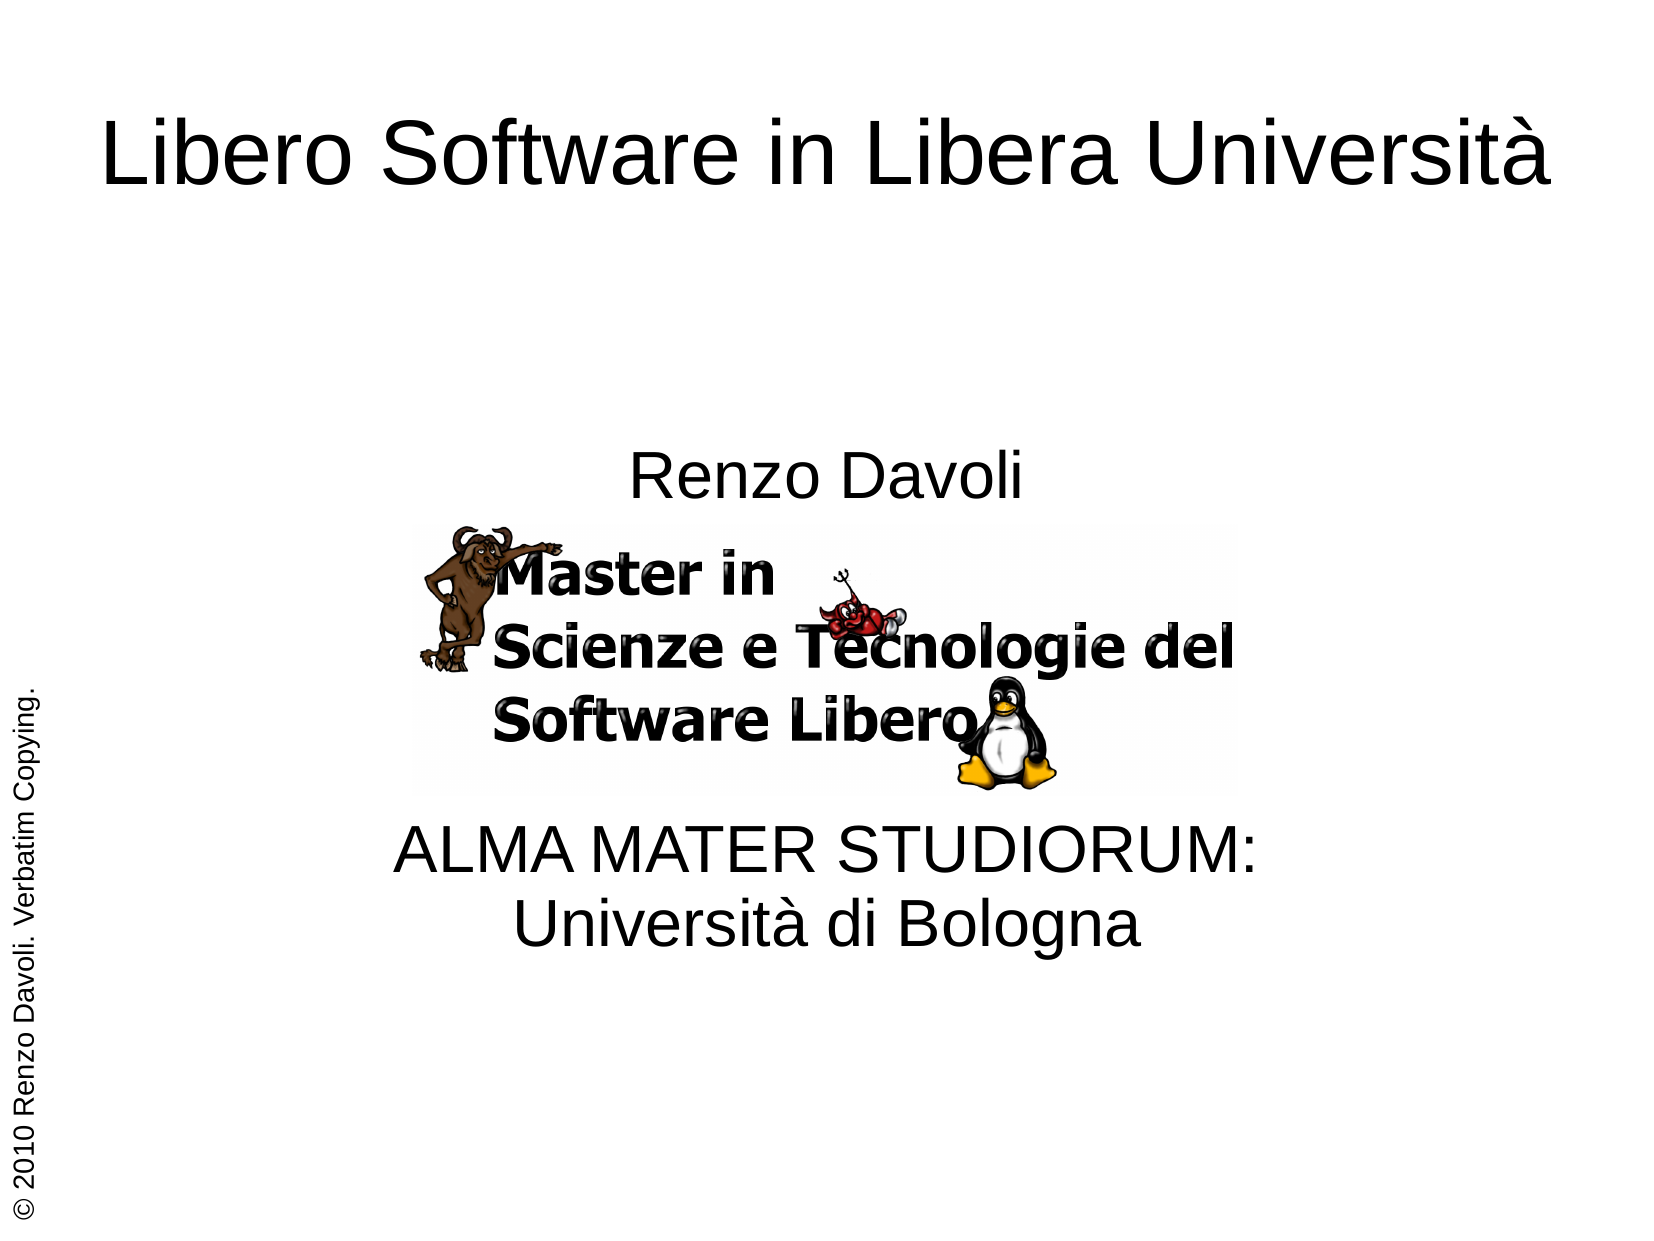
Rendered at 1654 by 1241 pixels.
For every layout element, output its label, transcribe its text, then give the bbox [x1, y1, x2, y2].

subtitle Renzo Davoli ALMA MATER STUDIORUM: Università di Bologna [82, 297, 1571, 1102]
picture [412, 524, 1238, 796]
title Libero Software in Libera Università [82, 56, 1571, 250]
